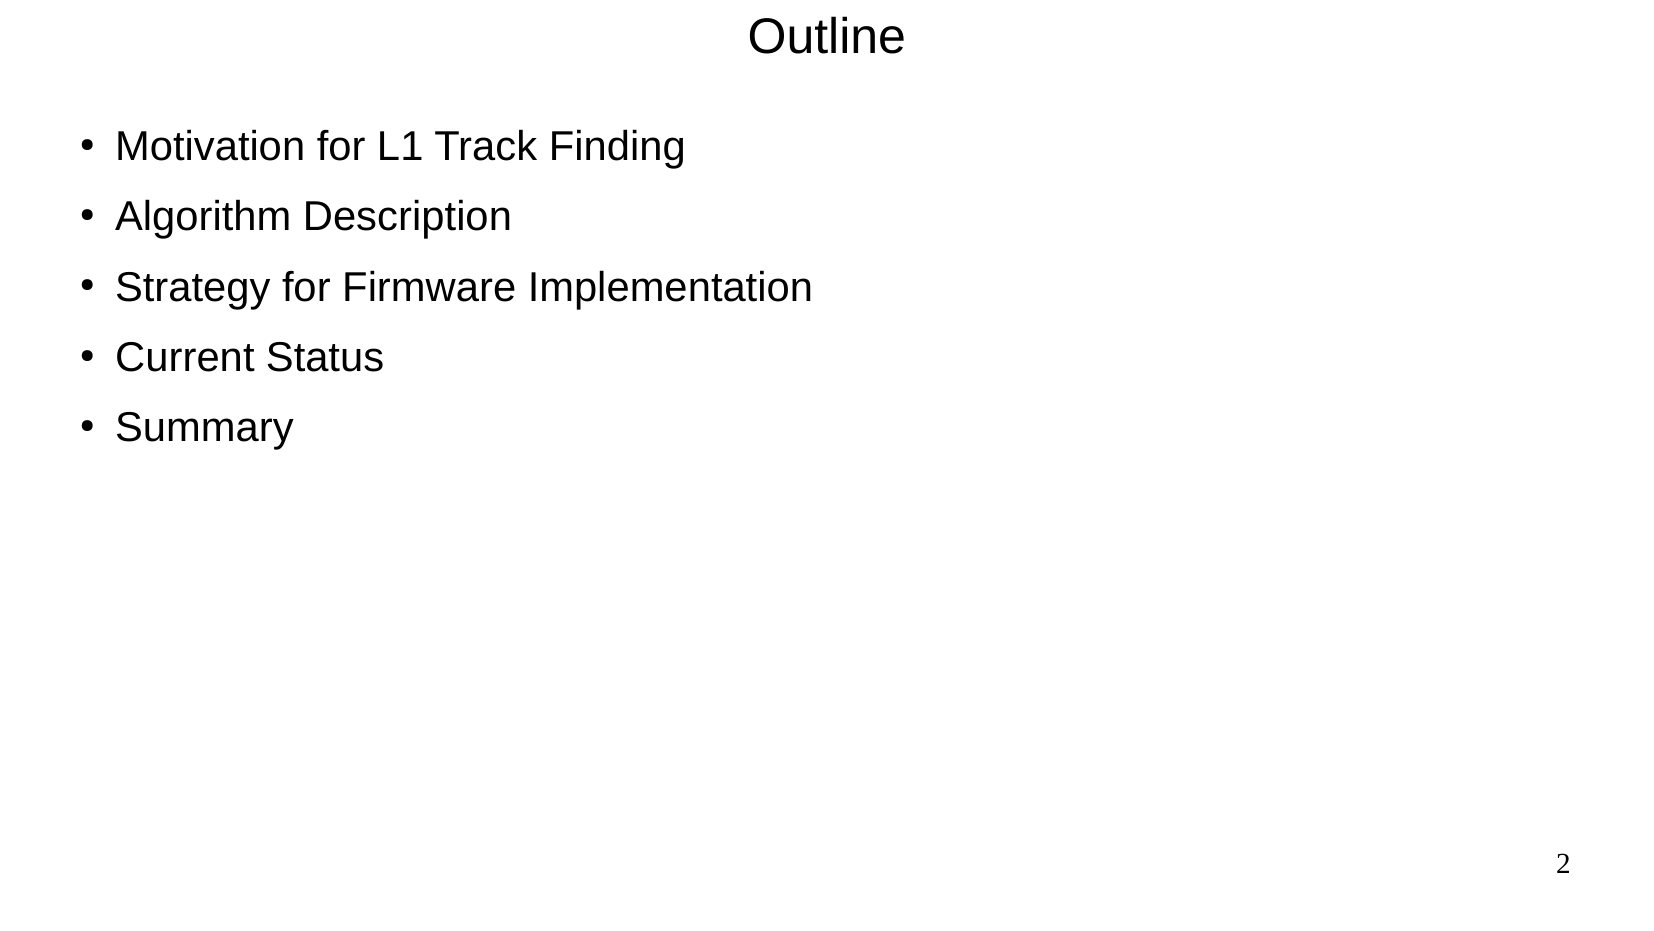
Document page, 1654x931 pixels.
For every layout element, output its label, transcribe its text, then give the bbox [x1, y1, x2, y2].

title Outline [82, 8, 1571, 65]
text_box Motivation for L1 Track Finding Algorithm Description Strategy for Firmware Implementation Current Status Summary [64, 115, 863, 657]
